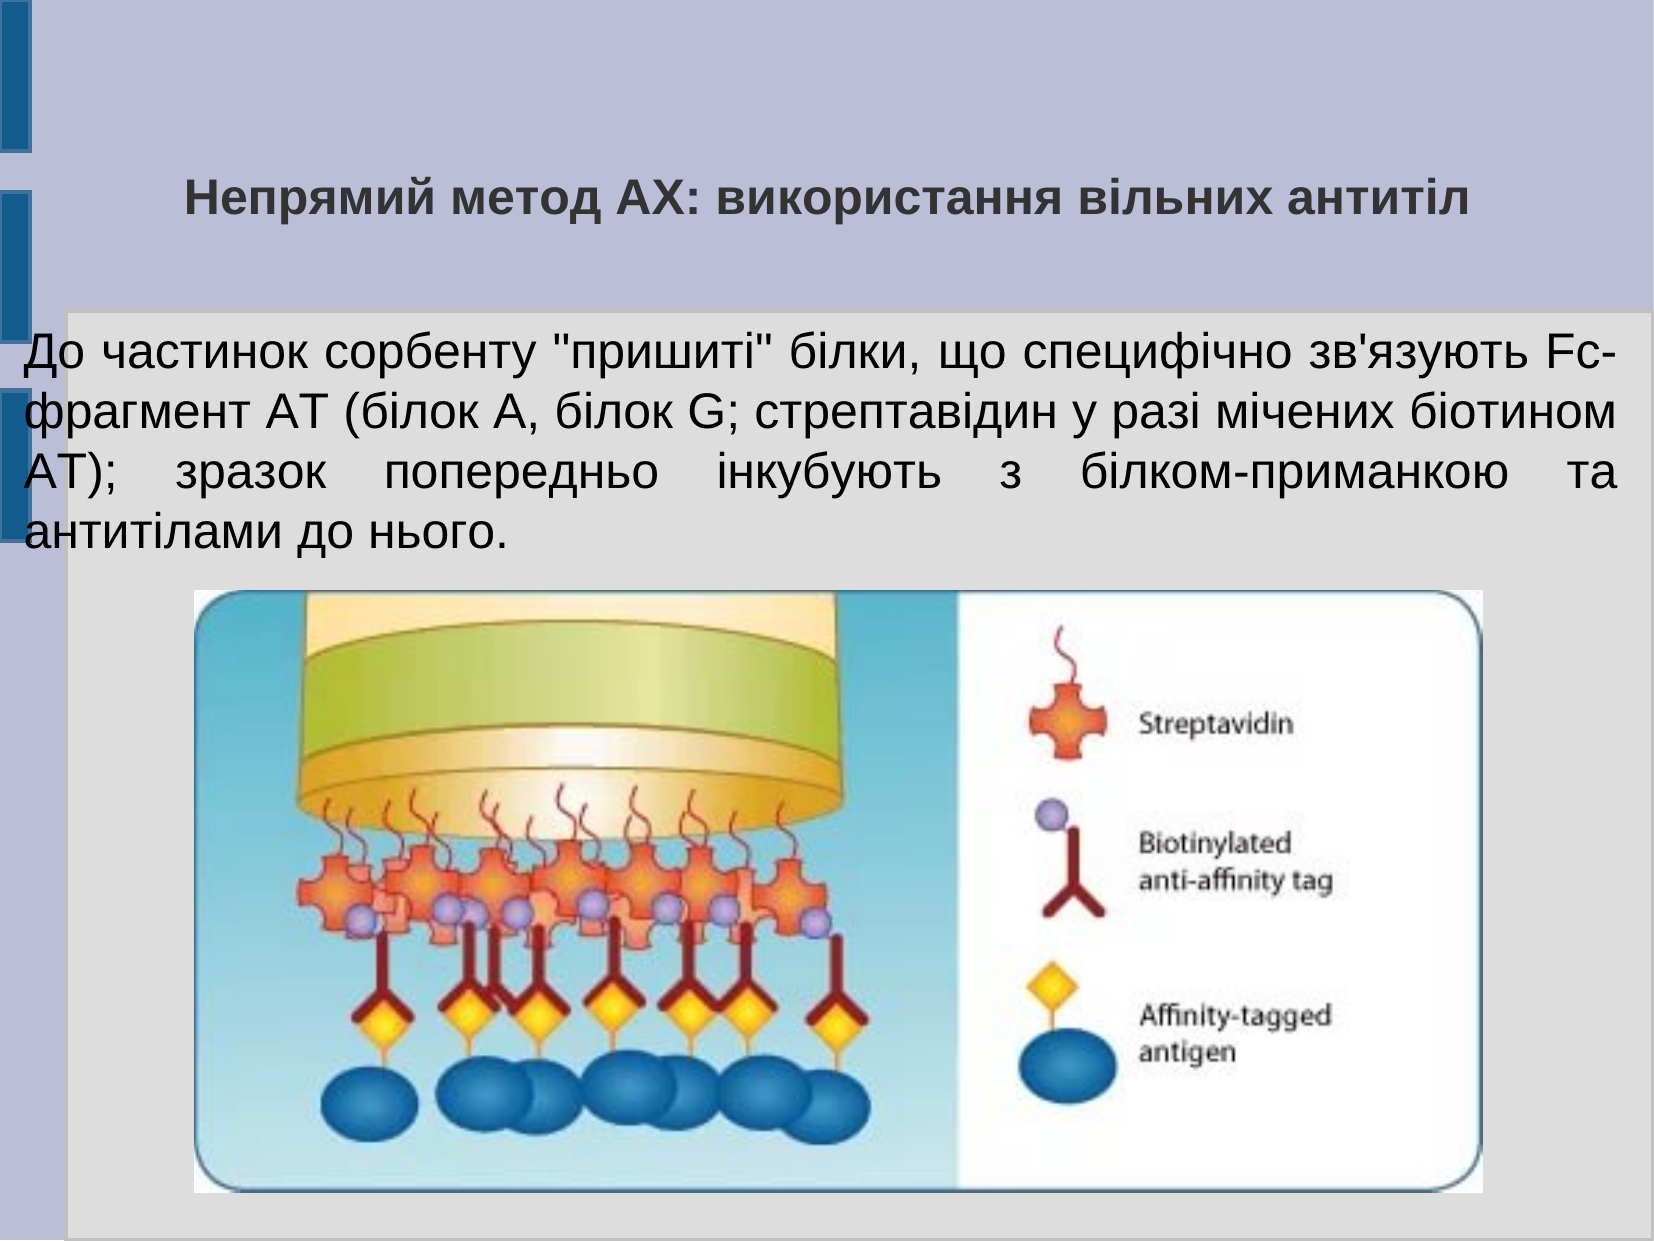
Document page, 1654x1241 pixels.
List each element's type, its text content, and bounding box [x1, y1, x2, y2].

list До частинок сорбенту "пришиті" білки, що специфічно зв'язують Fc-фрагмент АТ (білок A, білок G; стрептавідин у разі мічених біотином АТ); зразок попередньо інкубують з білком-приманкою та антитілами до нього. [23, 318, 1619, 768]
picture [194, 590, 1483, 1193]
title Непрямий метод АХ: використання вільних антитіл [121, 164, 1534, 225]
